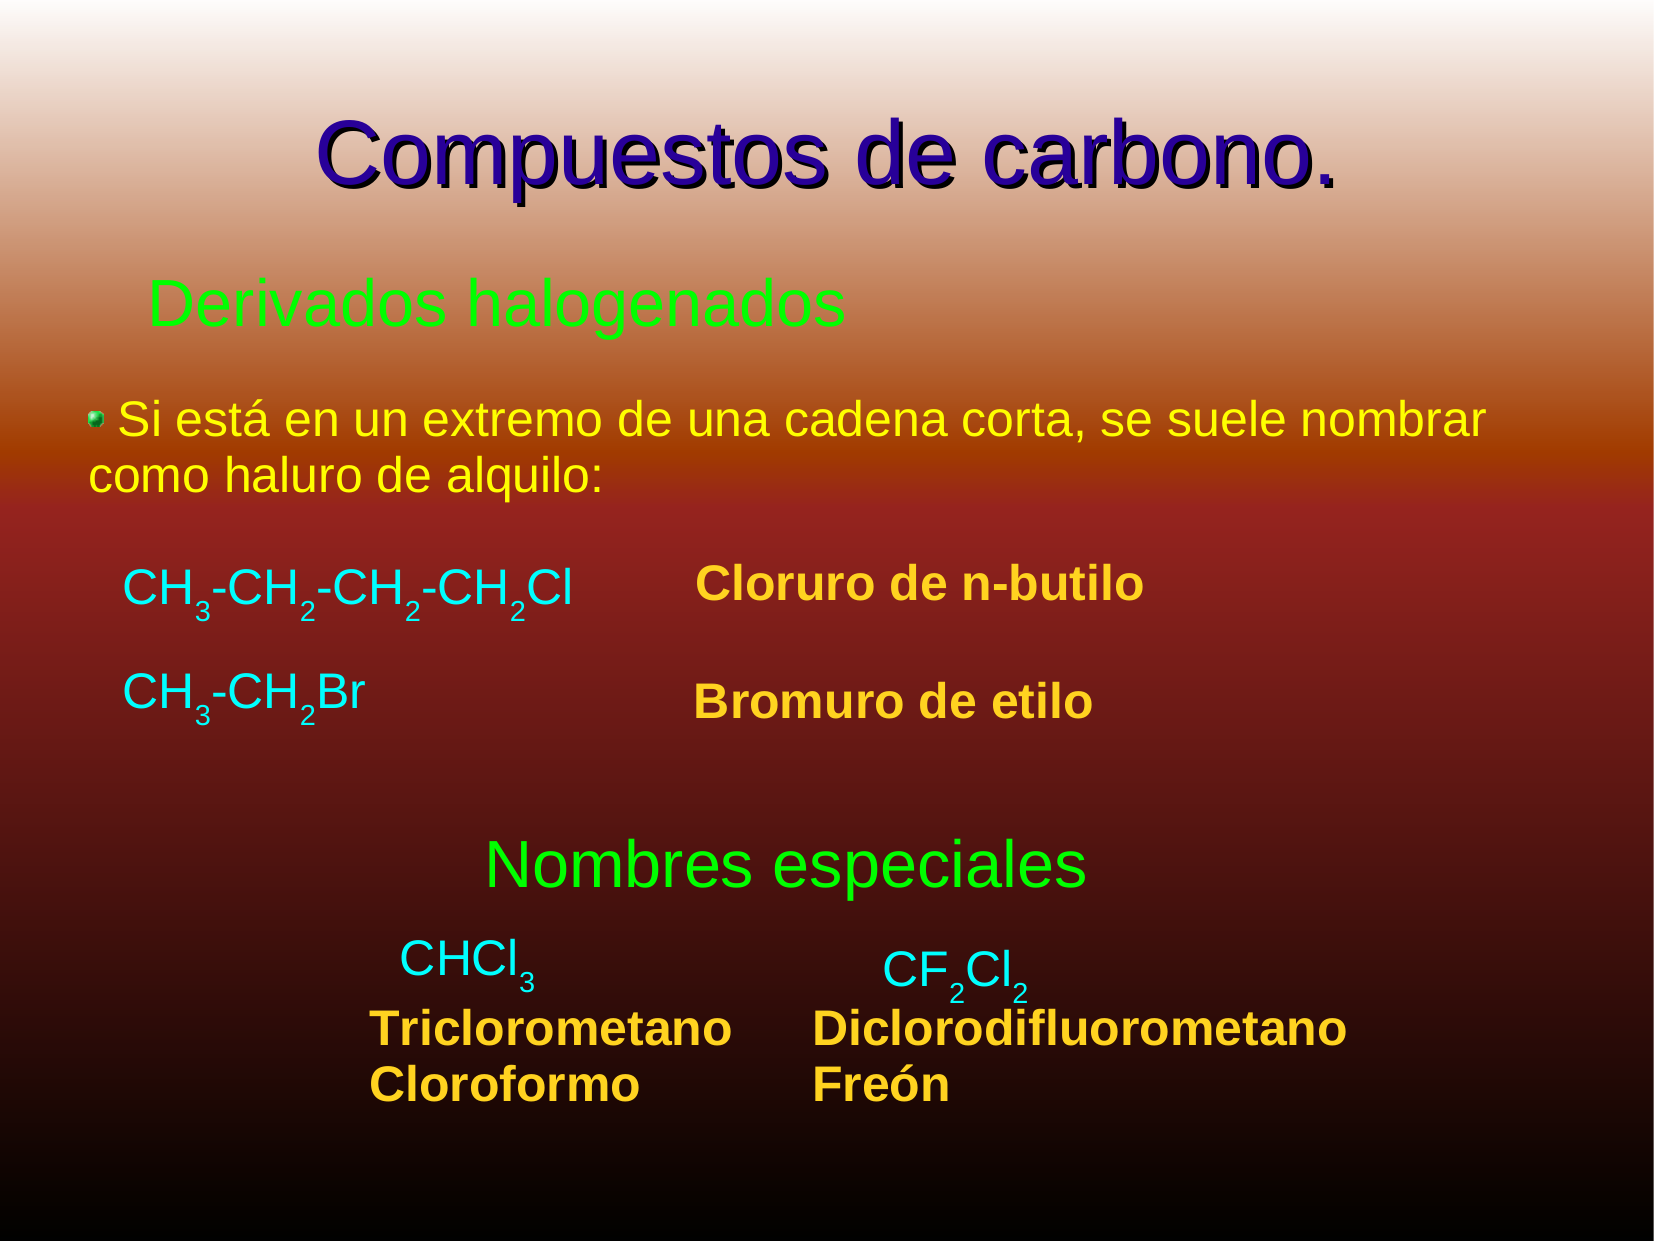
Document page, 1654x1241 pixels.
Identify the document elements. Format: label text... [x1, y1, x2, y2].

text_box Diclorodifluorometano Freón [797, 993, 1388, 1123]
text_box Nombres especiales [413, 826, 1388, 902]
text_box CH3-CH2-CH2-CH2Cl [108, 552, 591, 635]
text_box Si está en un extremo de una cadena corta, se suele nombrar como haluro de alquilo: [73, 383, 1595, 513]
text_box Cloruro de n-butilo [680, 548, 1359, 621]
text_box CHCl3 [373, 923, 591, 993]
text_box Triclorometano Cloroformo [354, 993, 797, 1122]
list Derivados halogenados [76, 265, 886, 355]
text_box CH3-CH2Br [108, 655, 591, 739]
text_box CF2Cl2 [856, 934, 1074, 993]
picture [0, 0, 1654, 1241]
text_box Bromuro de etilo [679, 666, 1357, 739]
title Compuestos de carbono. [82, 49, 1571, 257]
